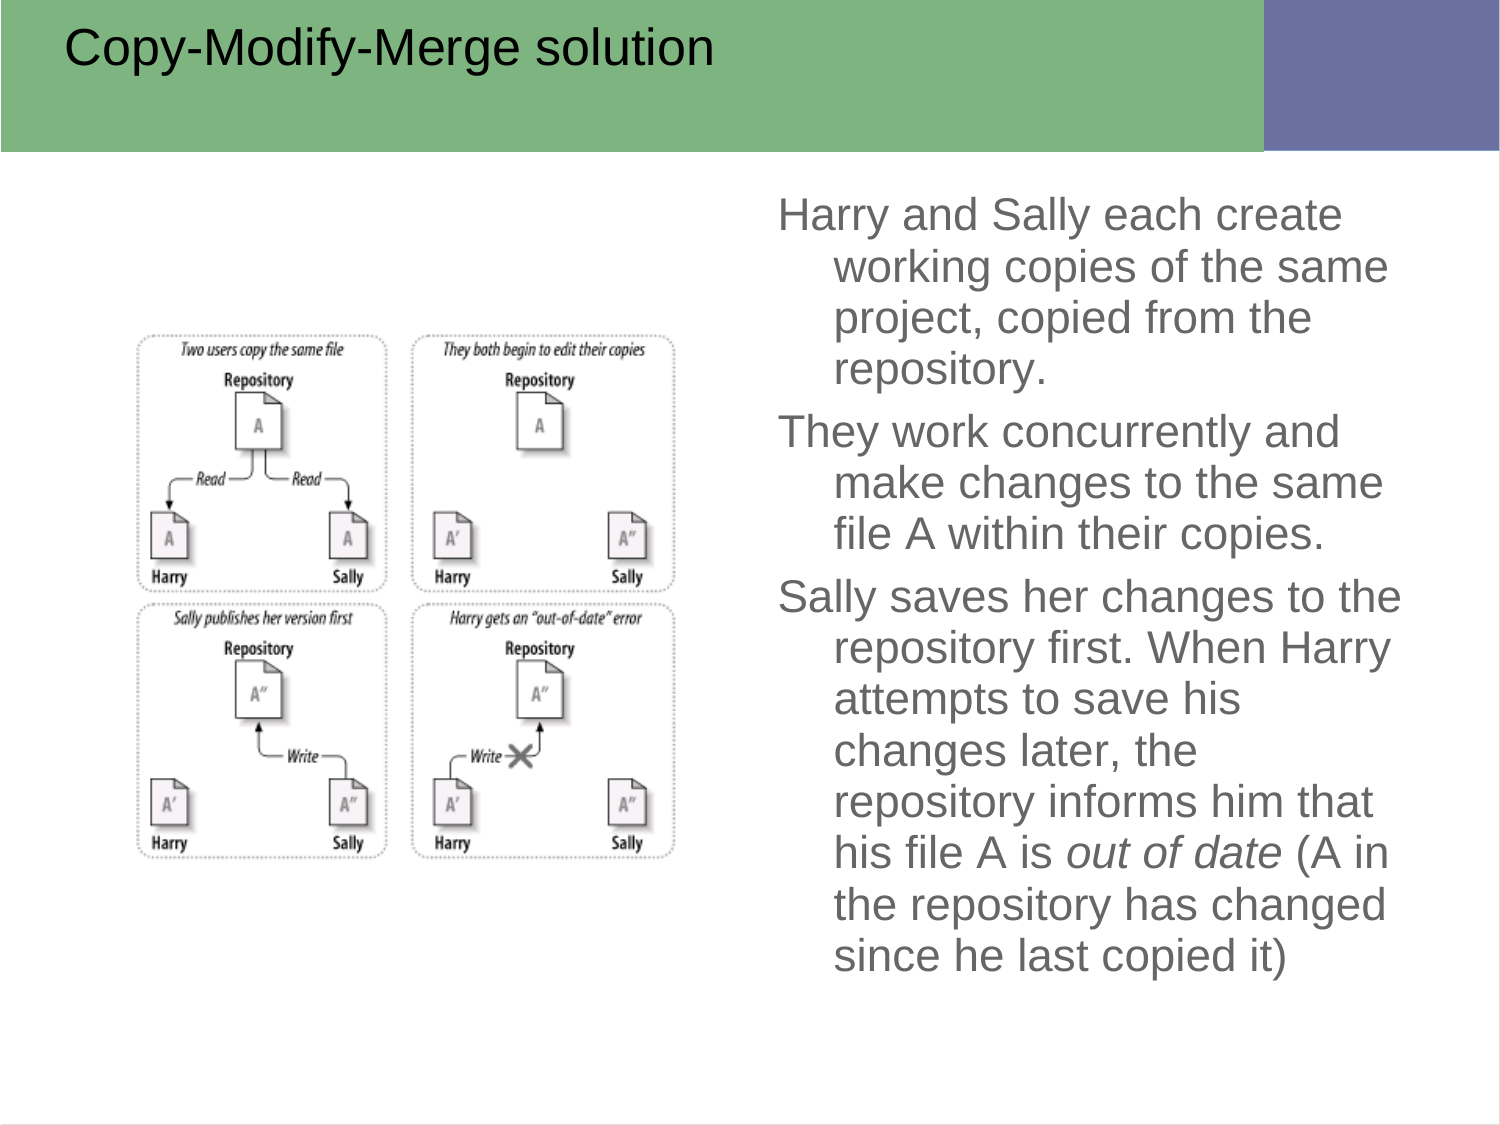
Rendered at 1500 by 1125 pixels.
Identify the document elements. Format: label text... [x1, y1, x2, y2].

picture [0, 0, 1500, 1125]
title Copy-Modify-Merge solution [49, 16, 1253, 90]
list Harry and Sally each create working copies of the same project, copied from the repository. They work concurrently and make changes to the same file A within their copies. Sally saves her changes to the repository first. When Harry attempts to save his changes later, the repository informs him that his file A is out of date (A in the repository has changed since he last copied it) [762, 181, 1426, 1013]
text_box [135, 334, 677, 860]
